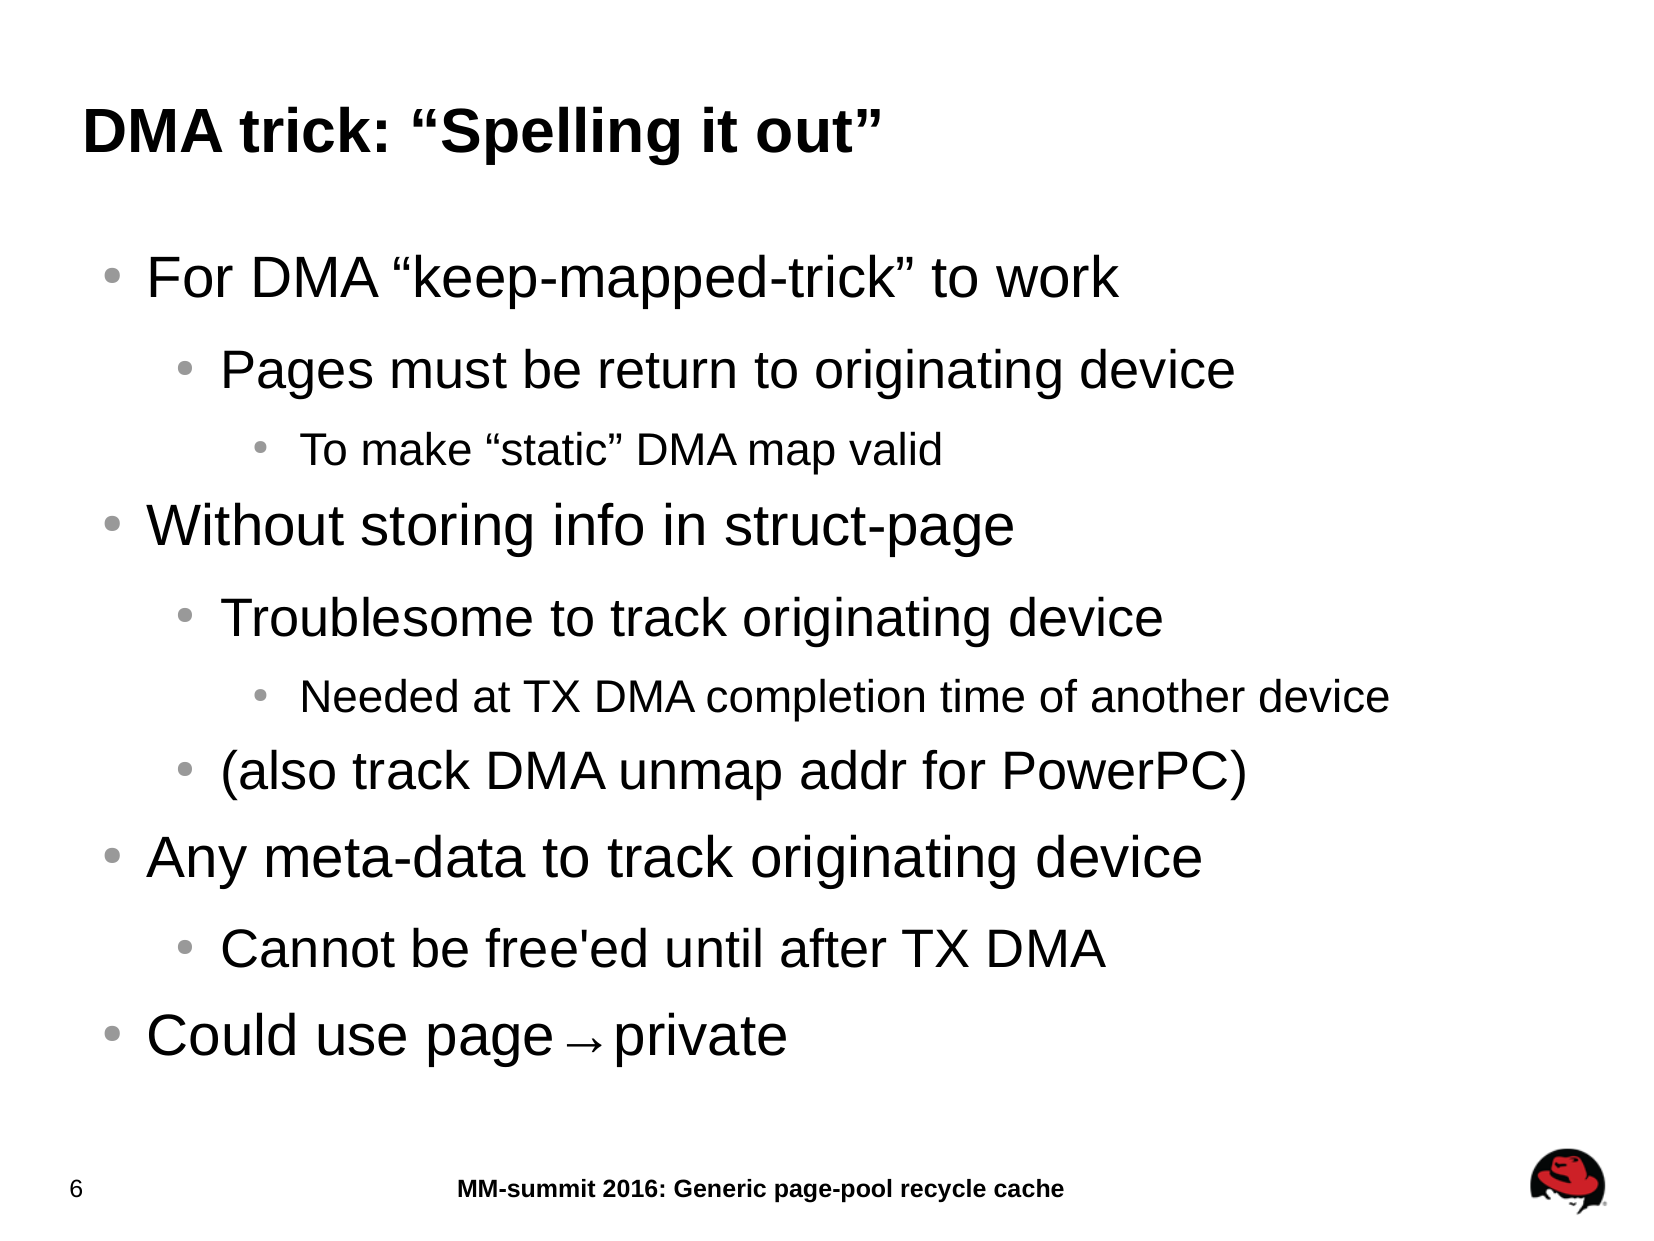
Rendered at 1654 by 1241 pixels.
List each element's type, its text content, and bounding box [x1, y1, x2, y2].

list For DMA “keep-mapped-trick” to work Pages must be return to originating device To make “static” DMA map valid Without storing info in struct-page Troublesome to track originating device Needed at TX DMA completion time of another device (also track DMA unmap addr for PowerPC) Any meta-data to track originating device Cannot be free'ed until after TX DMA Could use page→private [86, 244, 1576, 1069]
title DMA trick: “Spelling it out” [82, 37, 1571, 226]
picture [1529, 1146, 1613, 1224]
